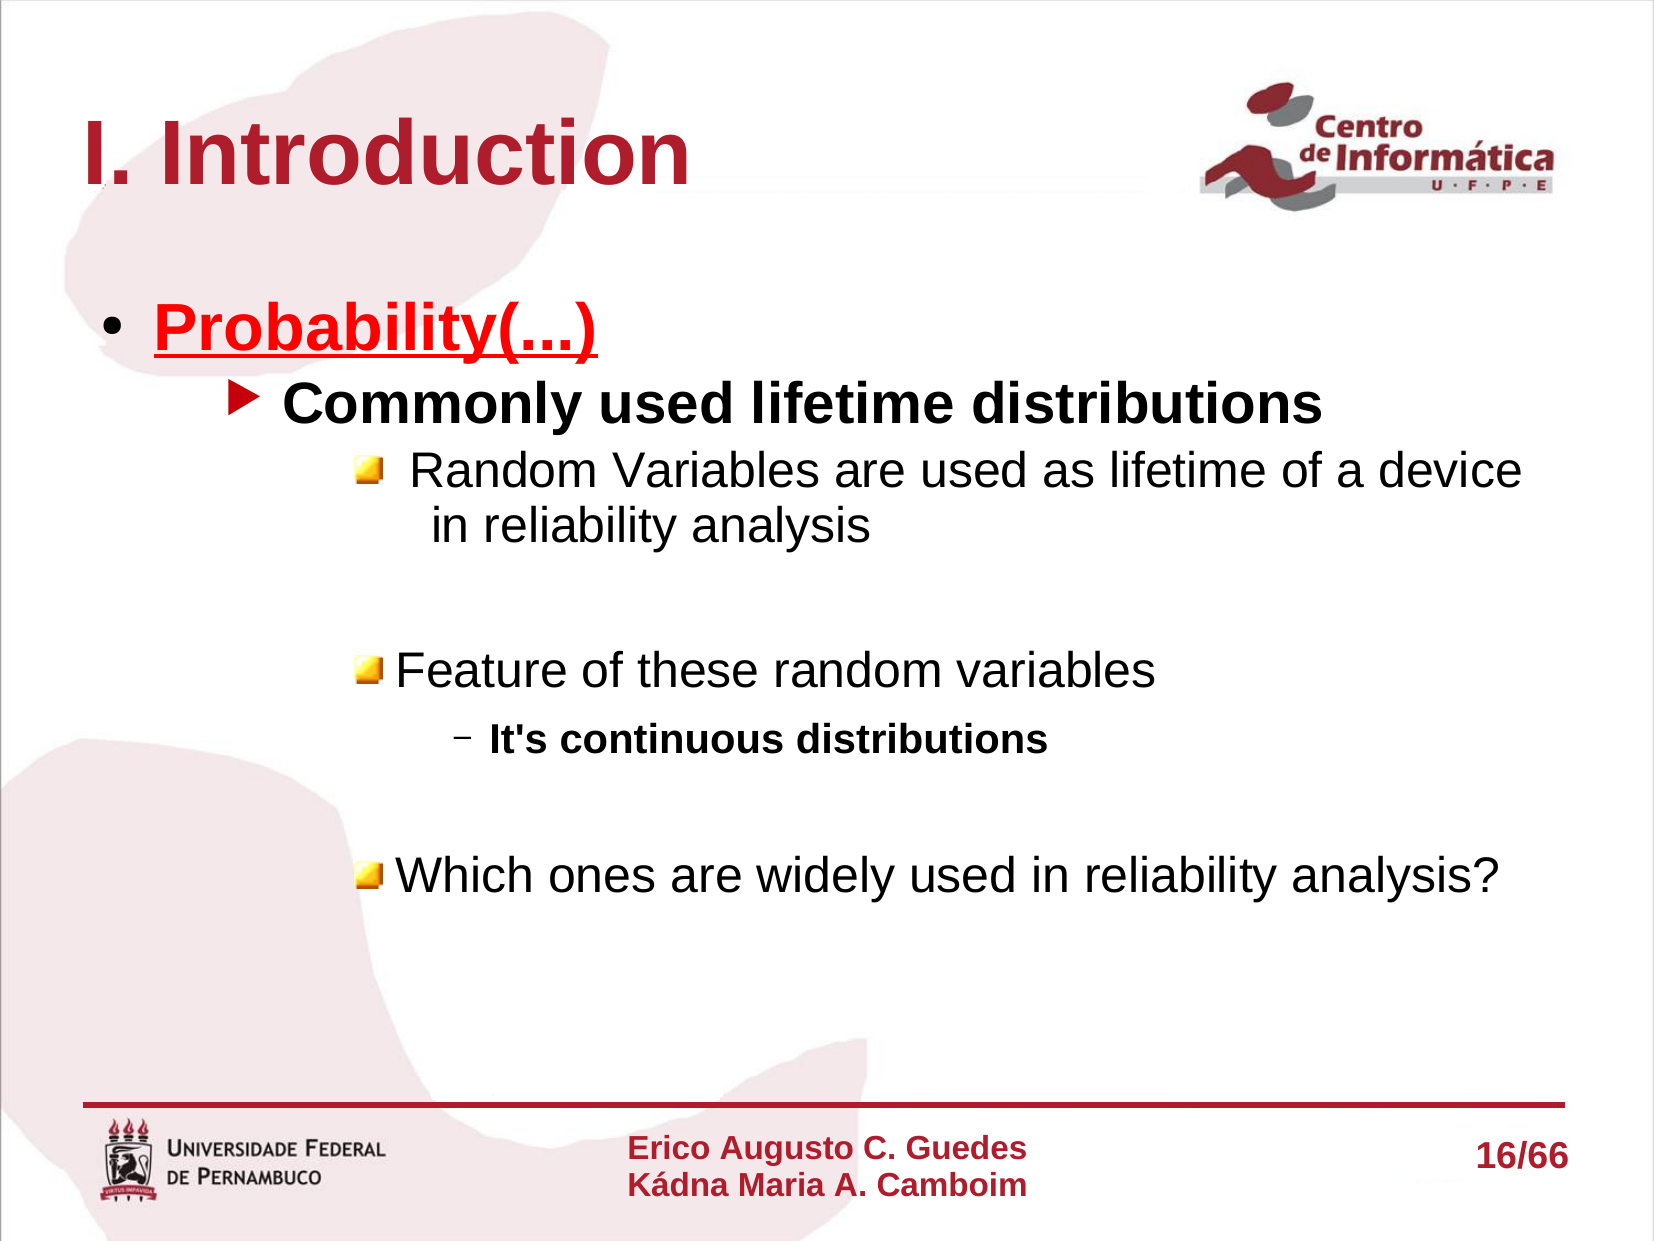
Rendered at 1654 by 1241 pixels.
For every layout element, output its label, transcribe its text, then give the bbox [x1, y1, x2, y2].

title I. Introduction [82, 56, 1571, 250]
list Probability(...) Commonly used lifetime distributions Random Variables are used as lifetime of a device in reliability analysis Feature of these random variables It's continuous distributions Which ones are widely used in reliability analysis? [82, 290, 1571, 1094]
picture [0, 0, 1654, 1241]
